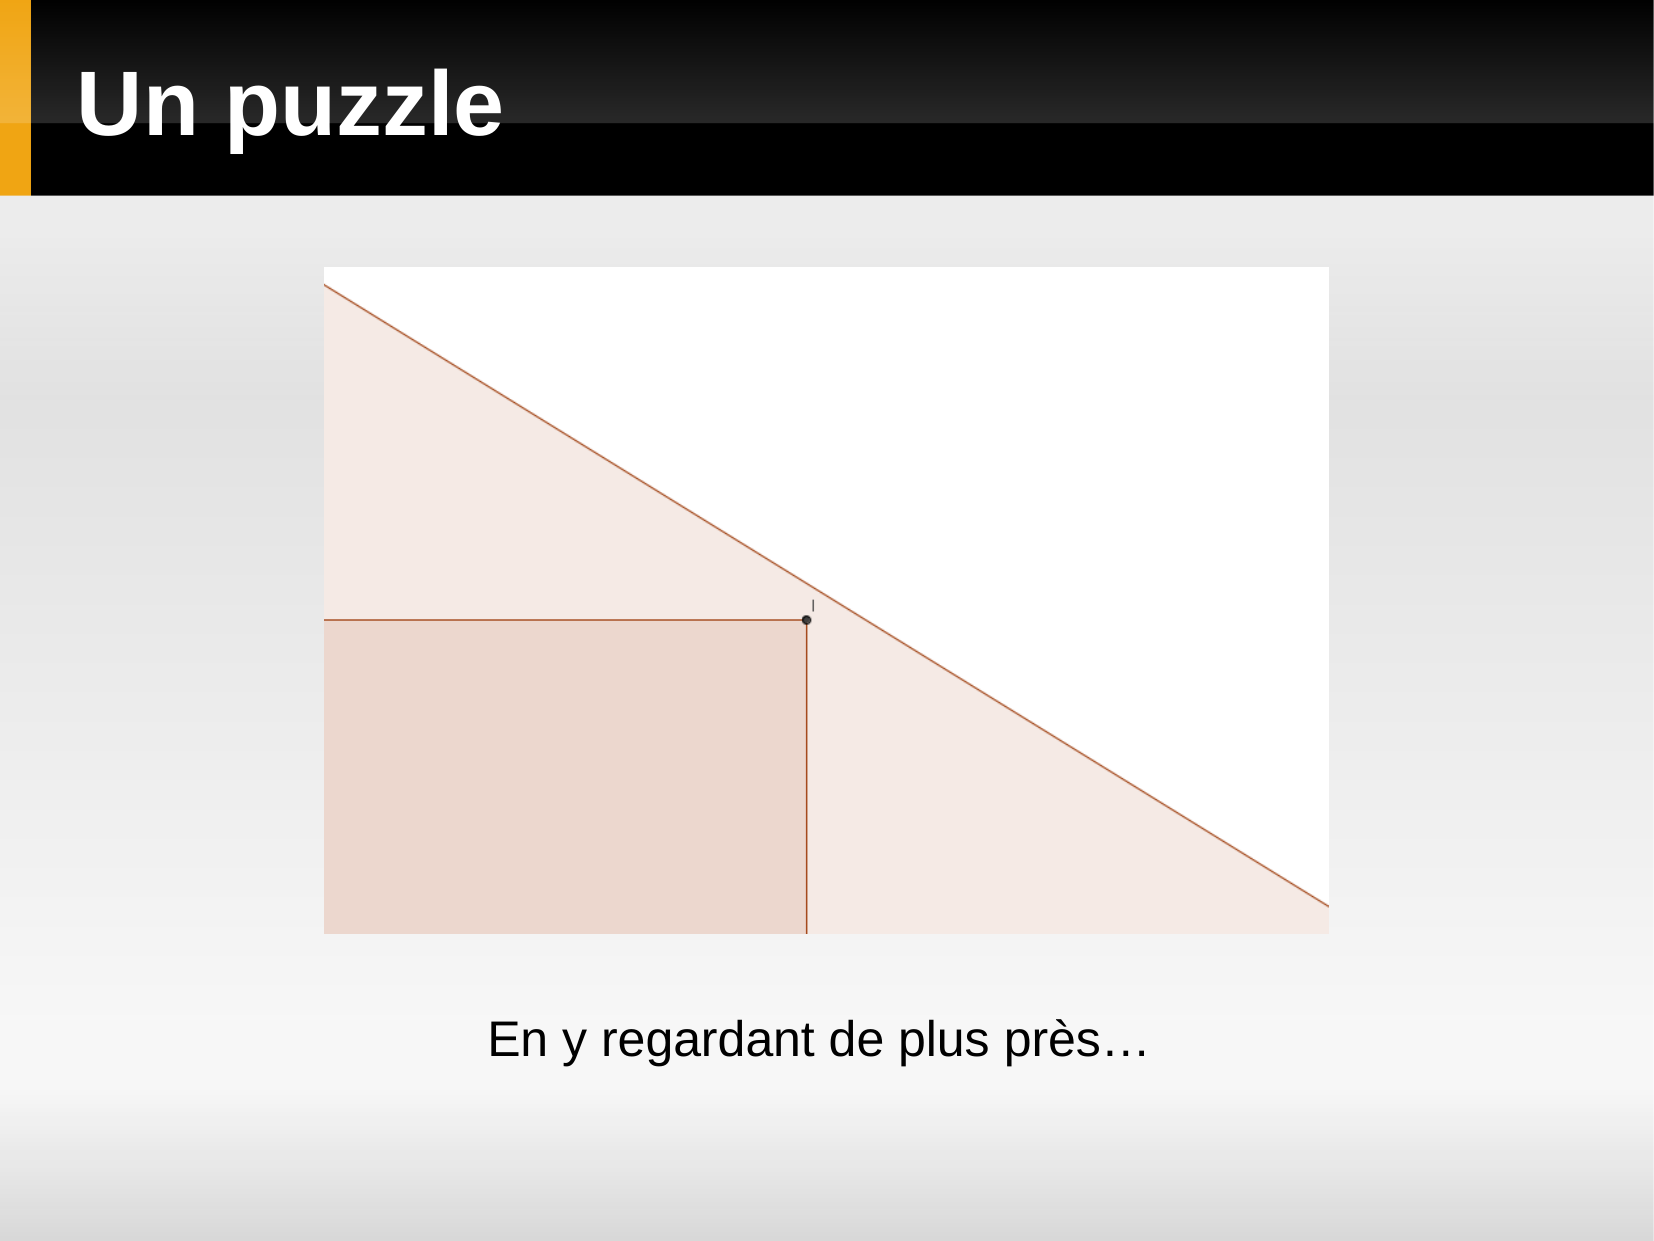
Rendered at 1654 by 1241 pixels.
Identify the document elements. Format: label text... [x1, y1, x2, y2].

text_box En y regardant de plus près… [472, 1003, 1167, 1076]
picture [0, 0, 1654, 1241]
title Un puzzle [76, 7, 1565, 200]
